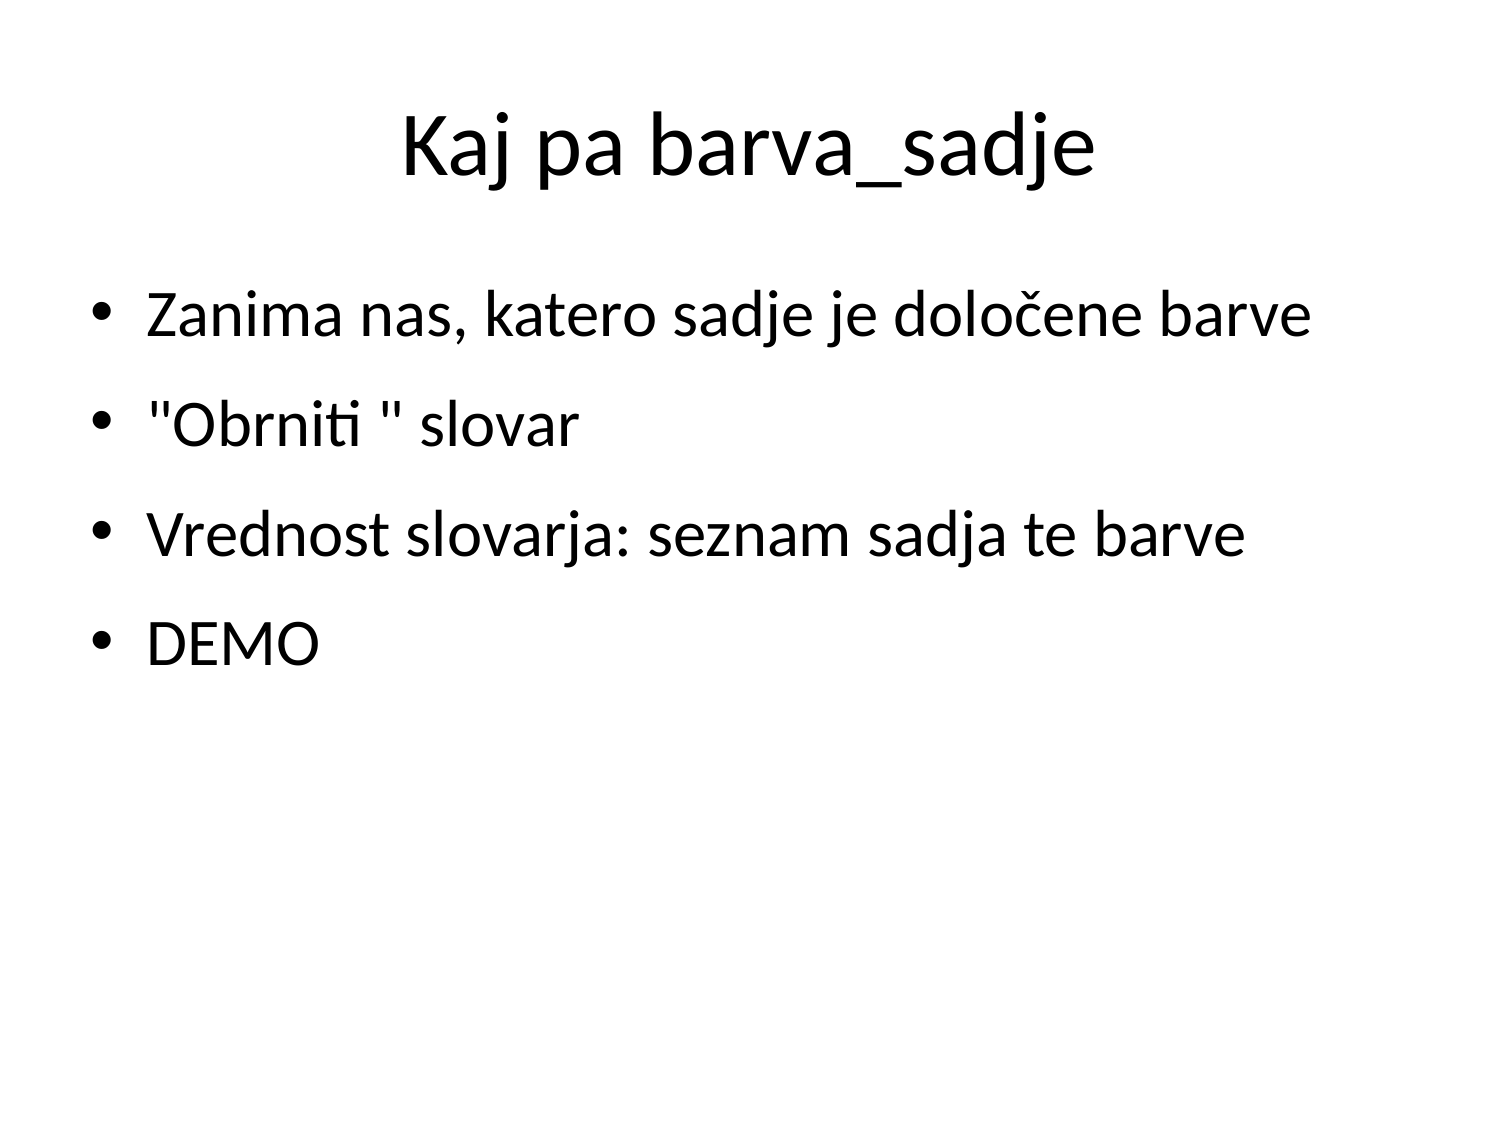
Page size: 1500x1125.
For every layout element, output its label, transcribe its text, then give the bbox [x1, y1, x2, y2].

title Kaj pa barva_sadje [75, 45, 1425, 233]
list Zanima nas, katero sadje je določene barve "Obrniti " slovar Vrednost slovarja: seznam sadja te barve DEMO [75, 262, 1425, 1005]
